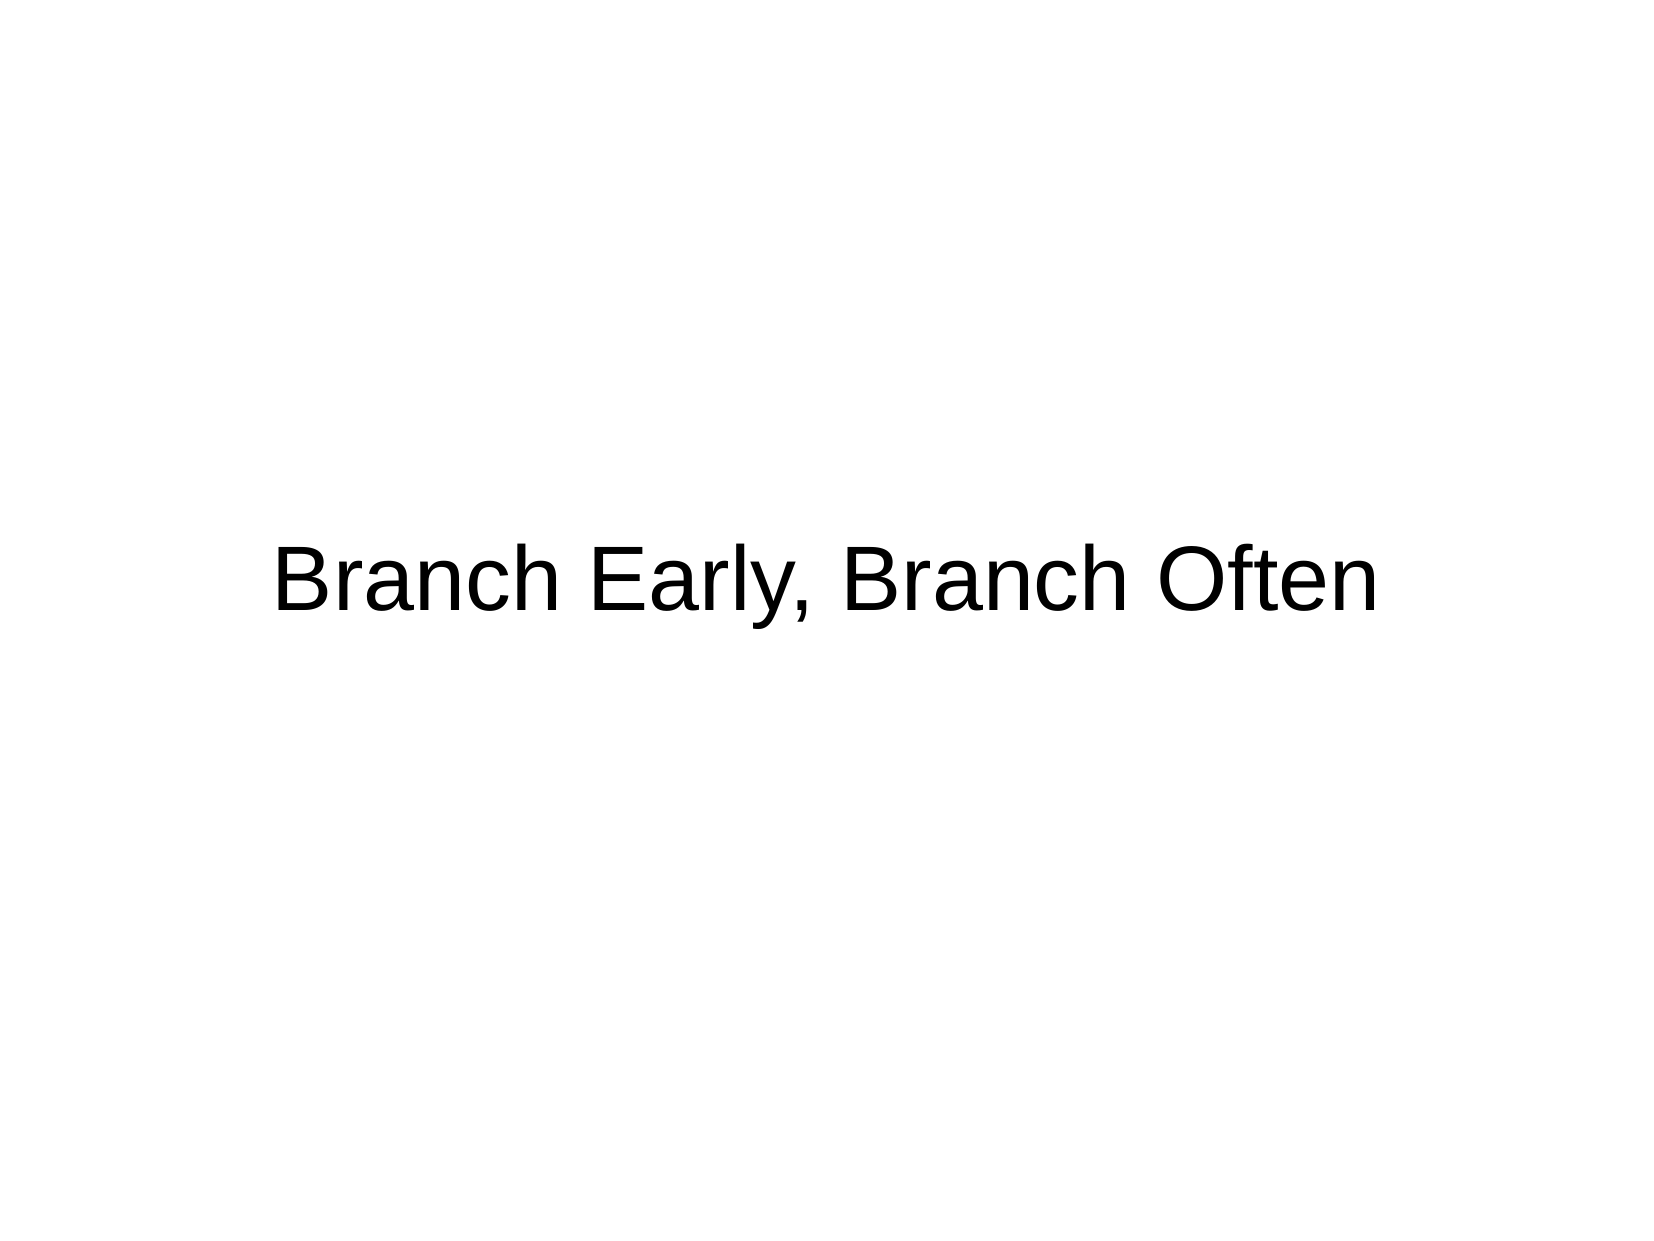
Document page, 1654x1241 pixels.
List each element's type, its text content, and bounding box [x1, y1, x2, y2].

subtitle Branch Early, Branch Often [82, 49, 1571, 1109]
